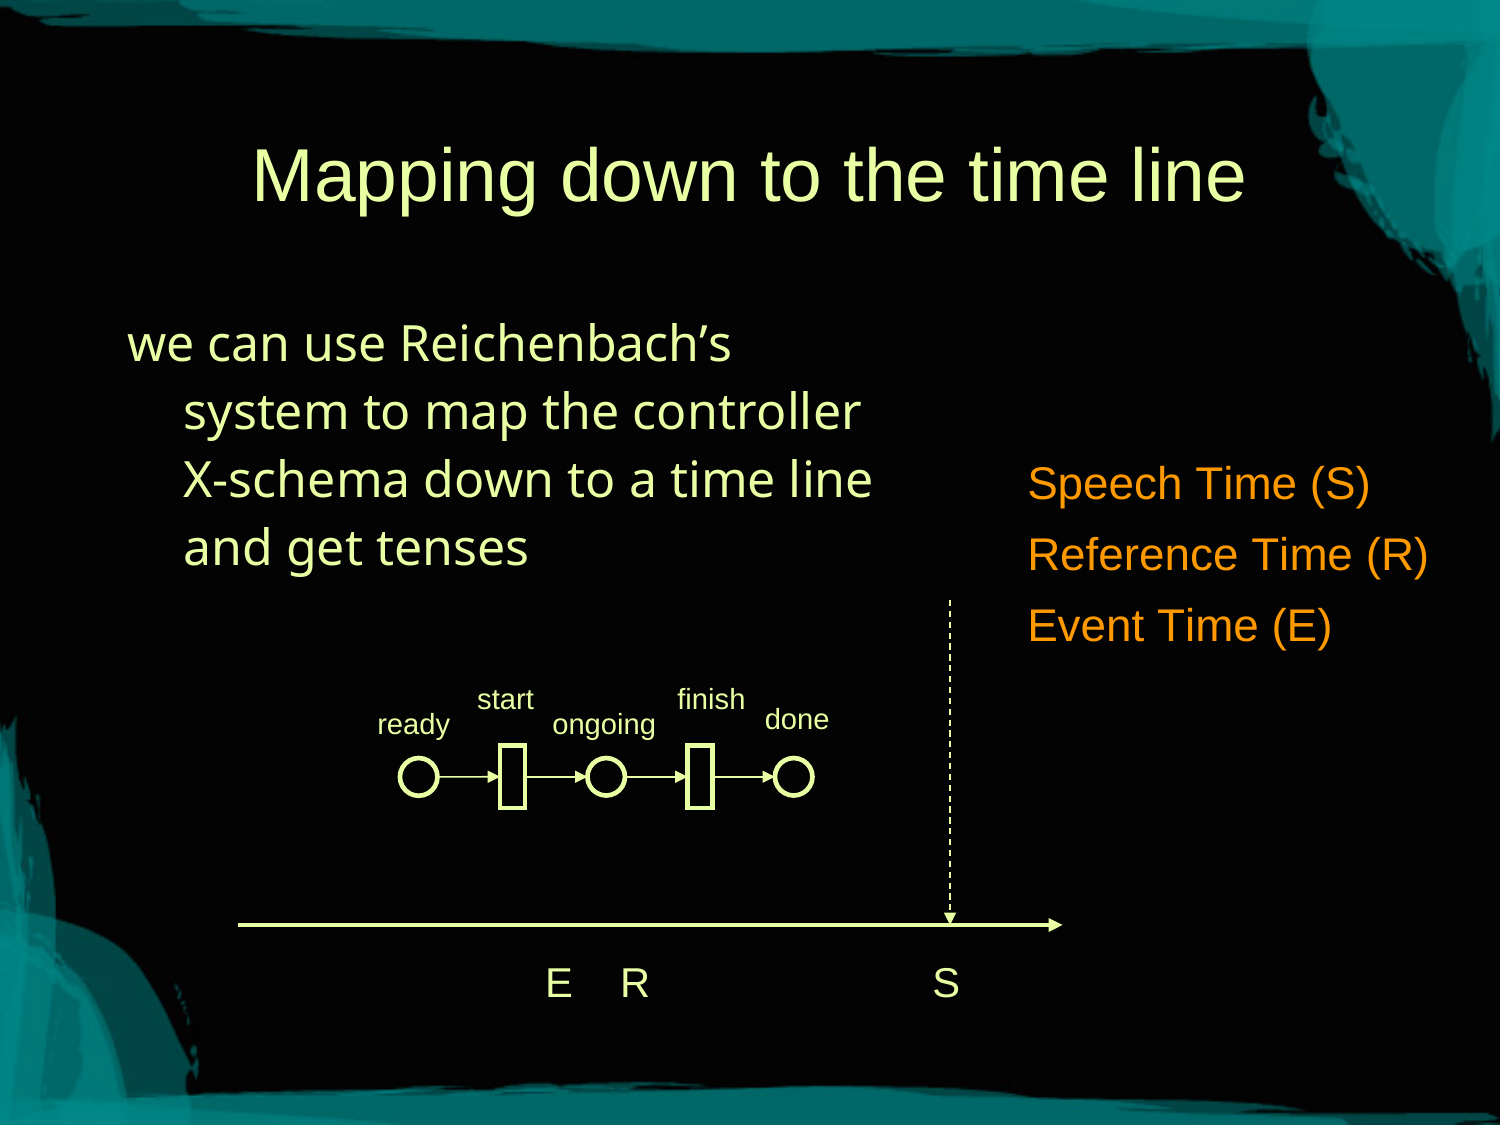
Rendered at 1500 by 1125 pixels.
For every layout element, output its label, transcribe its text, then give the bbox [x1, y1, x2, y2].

text_box ongoing [537, 699, 672, 749]
text_box E [537, 952, 588, 1008]
list we can use Reichenbach’s system to map the controller X-schema down to a time line and get tenses [112, 299, 925, 576]
picture [0, 0, 1500, 1125]
text_box ready [362, 699, 466, 749]
title Mapping down to the time line [112, 87, 1388, 263]
text_box S [924, 952, 975, 1008]
text_box done [750, 695, 845, 744]
text_box finish [662, 675, 761, 724]
text_box R [612, 952, 663, 1008]
text_box start [462, 675, 550, 724]
text_box Speech Time (S) Reference Time (R) Event Time (E) [1012, 449, 1450, 660]
